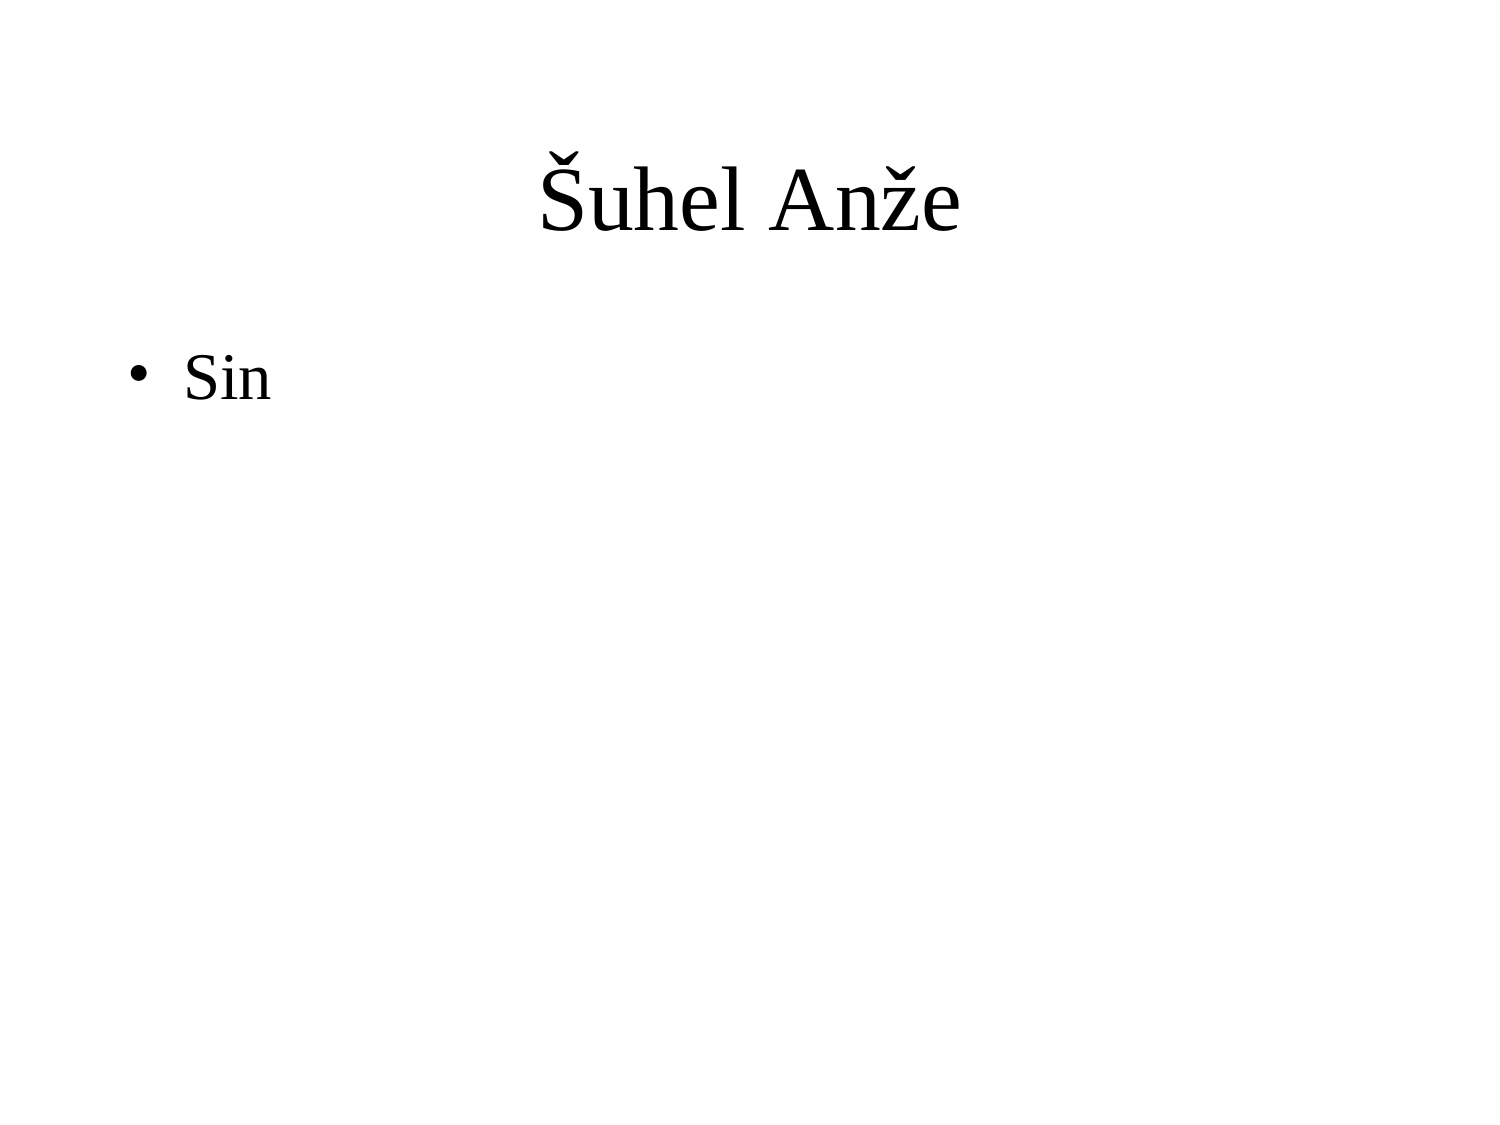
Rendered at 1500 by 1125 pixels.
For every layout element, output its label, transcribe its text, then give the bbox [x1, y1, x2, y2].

list Sin [112, 324, 1388, 1000]
title Šuhel Anže [112, 99, 1388, 288]
